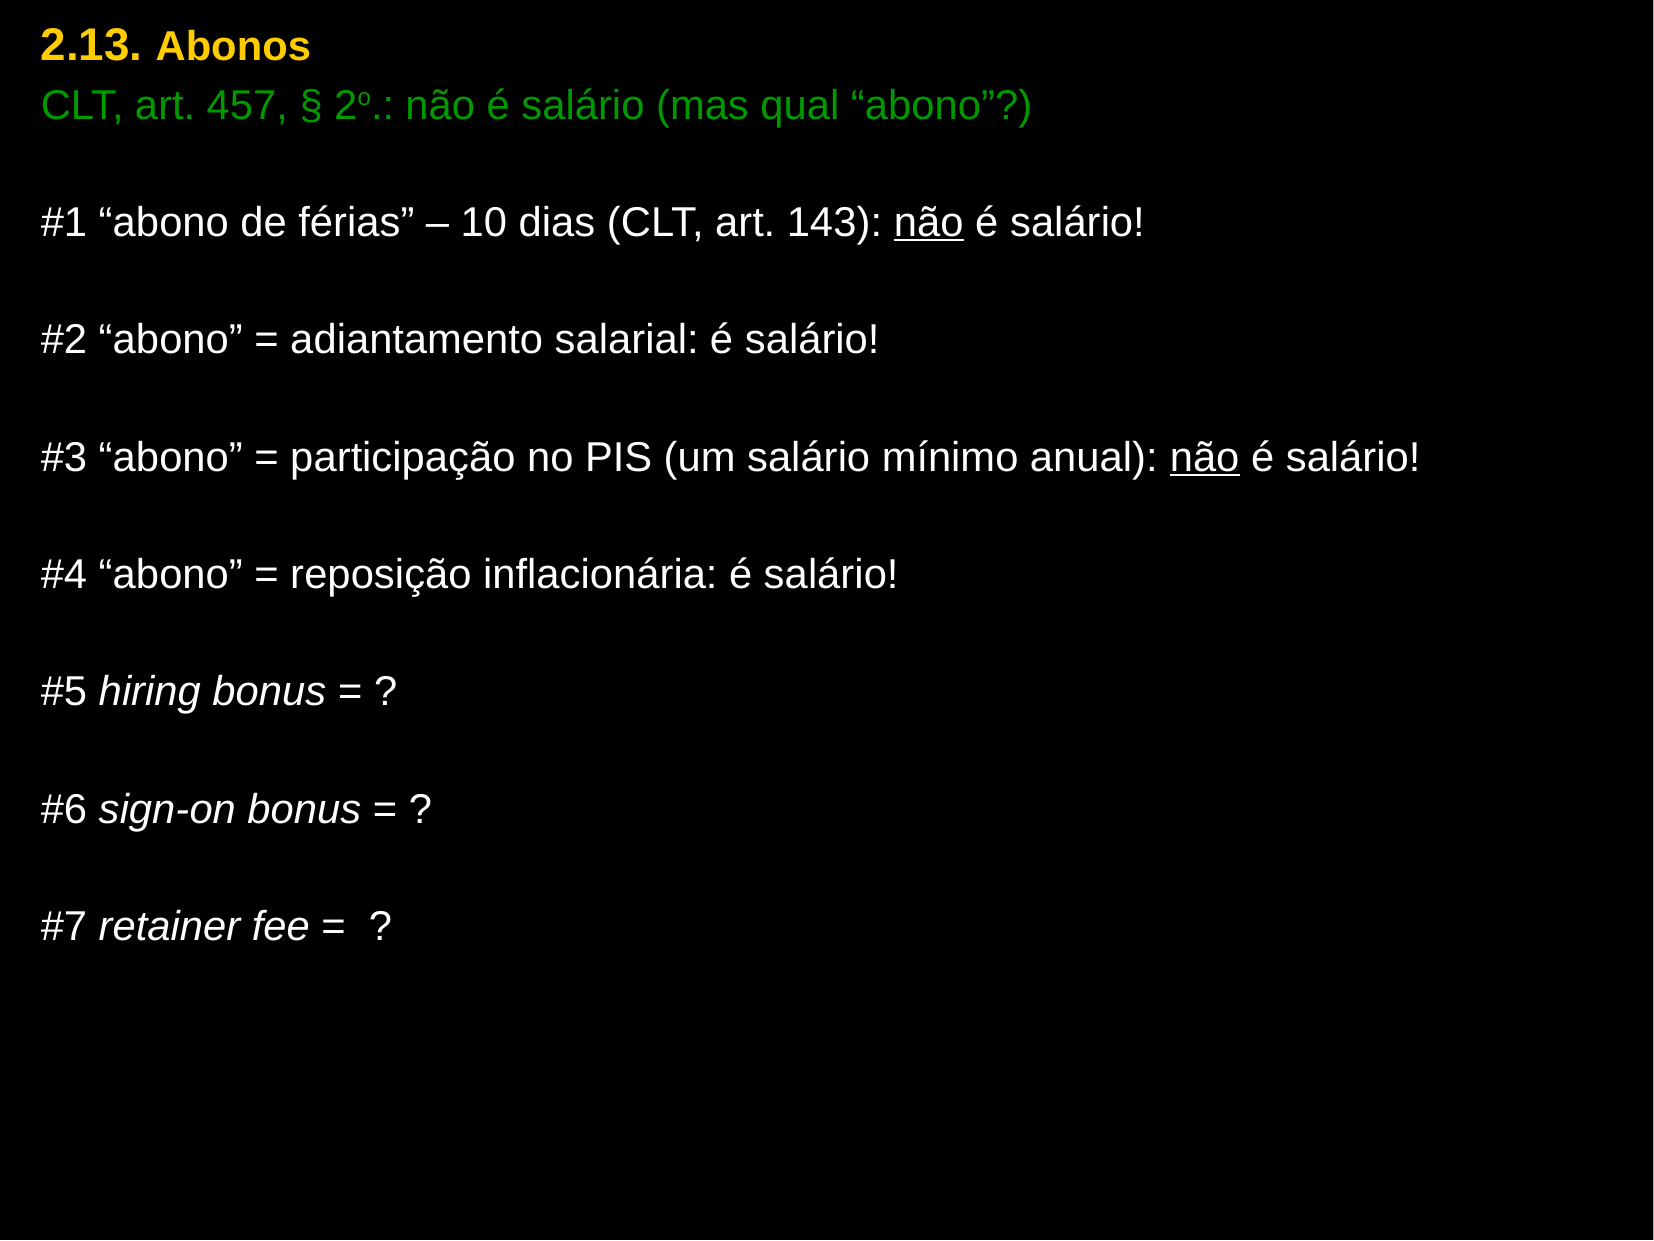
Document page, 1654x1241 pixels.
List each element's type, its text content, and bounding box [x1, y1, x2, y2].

text_box 2.13. Abonos CLT, art. 457, § 2o.: não é salário (mas qual “abono”?) #1 “abono de férias” – 10 dias (CLT, art. 143): não é salário! #2 “abono” = adiantamento salarial: é salário! #3 “abono” = participação no PIS (um salário mínimo anual): não é salário! #4 “abono” = reposição inflacionária: é salário! #5 hiring bonus = ? #6 sign-on bonus = ? #7 retainer fee = ? [26, 26, 1625, 1241]
